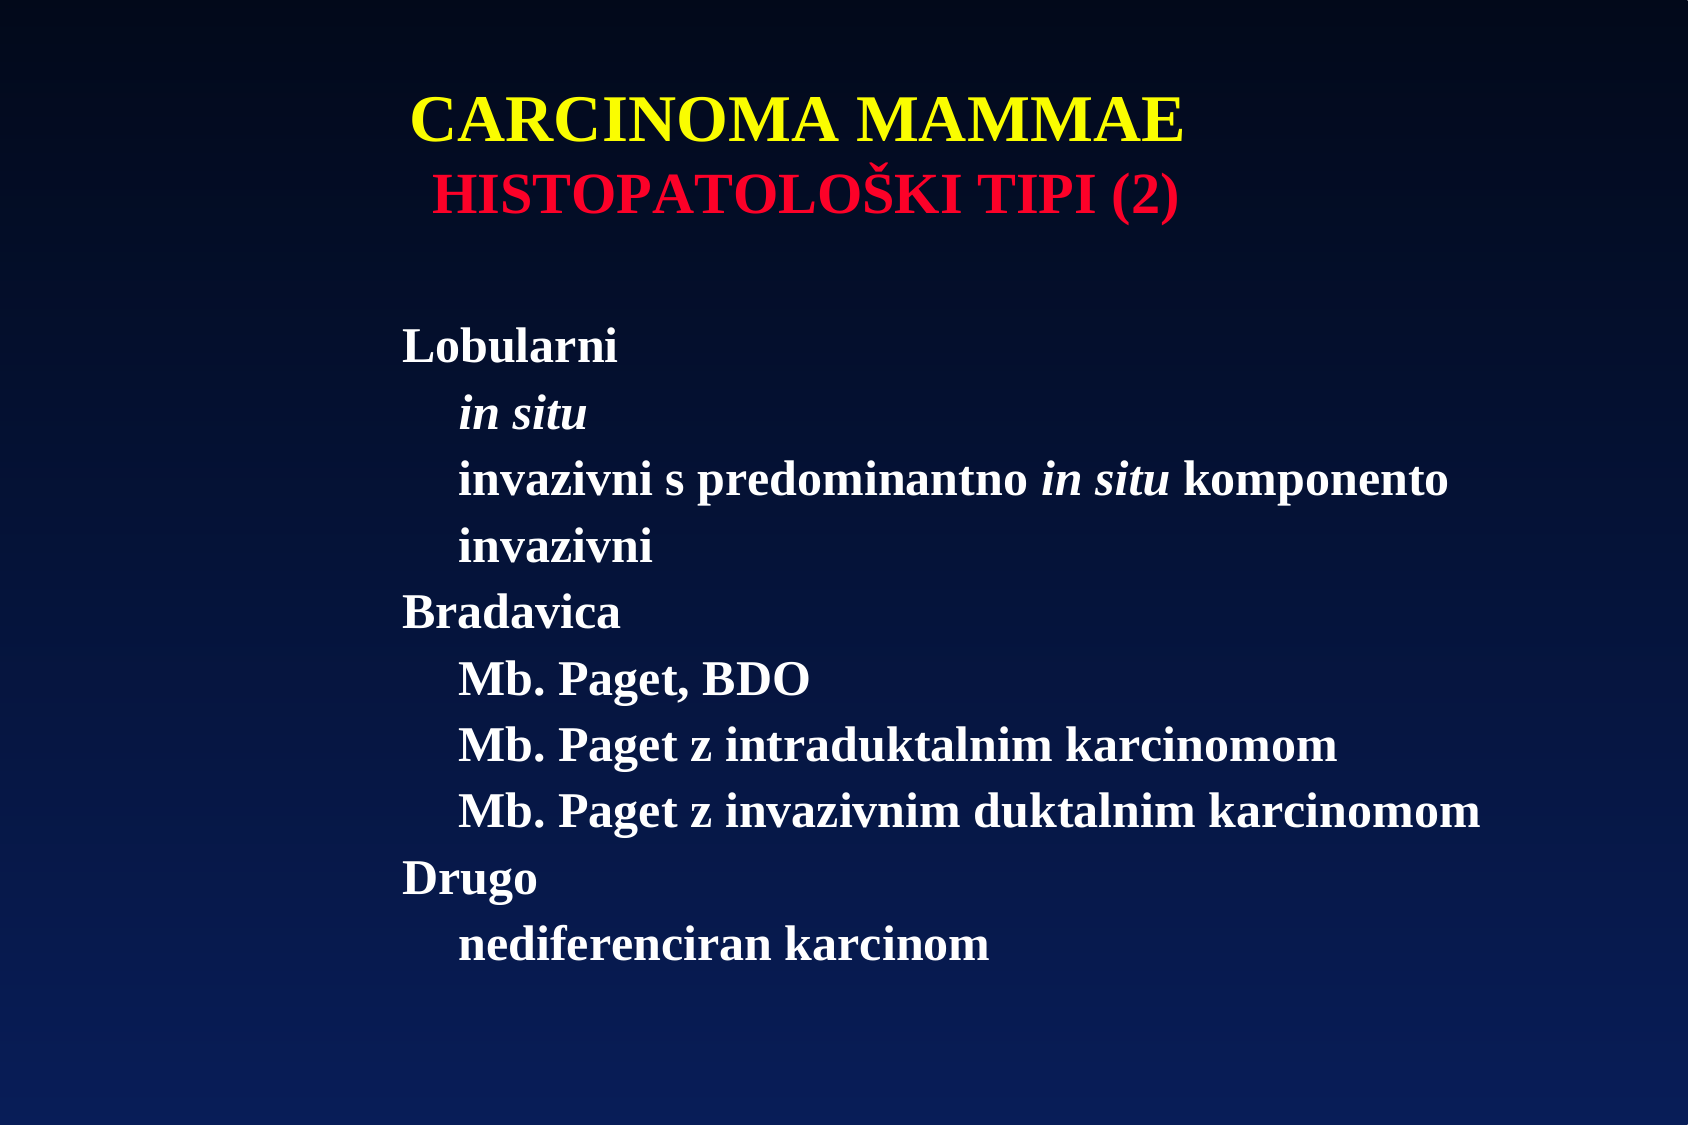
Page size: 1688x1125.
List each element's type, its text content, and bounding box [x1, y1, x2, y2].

title CARCINOMA MAMMAE HISTOPATOLOŠKI TIPI (2) [0, 50, 1650, 250]
list Lobularni in situ invazivni s predominantno in situ komponento invazivni Bradavica Mb. Paget, BDO Mb. Paget z intraduktalnim karcinomom Mb. Paget z invazivnim duktalnim karcinomom Drugo nediferenciran karcinom [387, 312, 1525, 1088]
